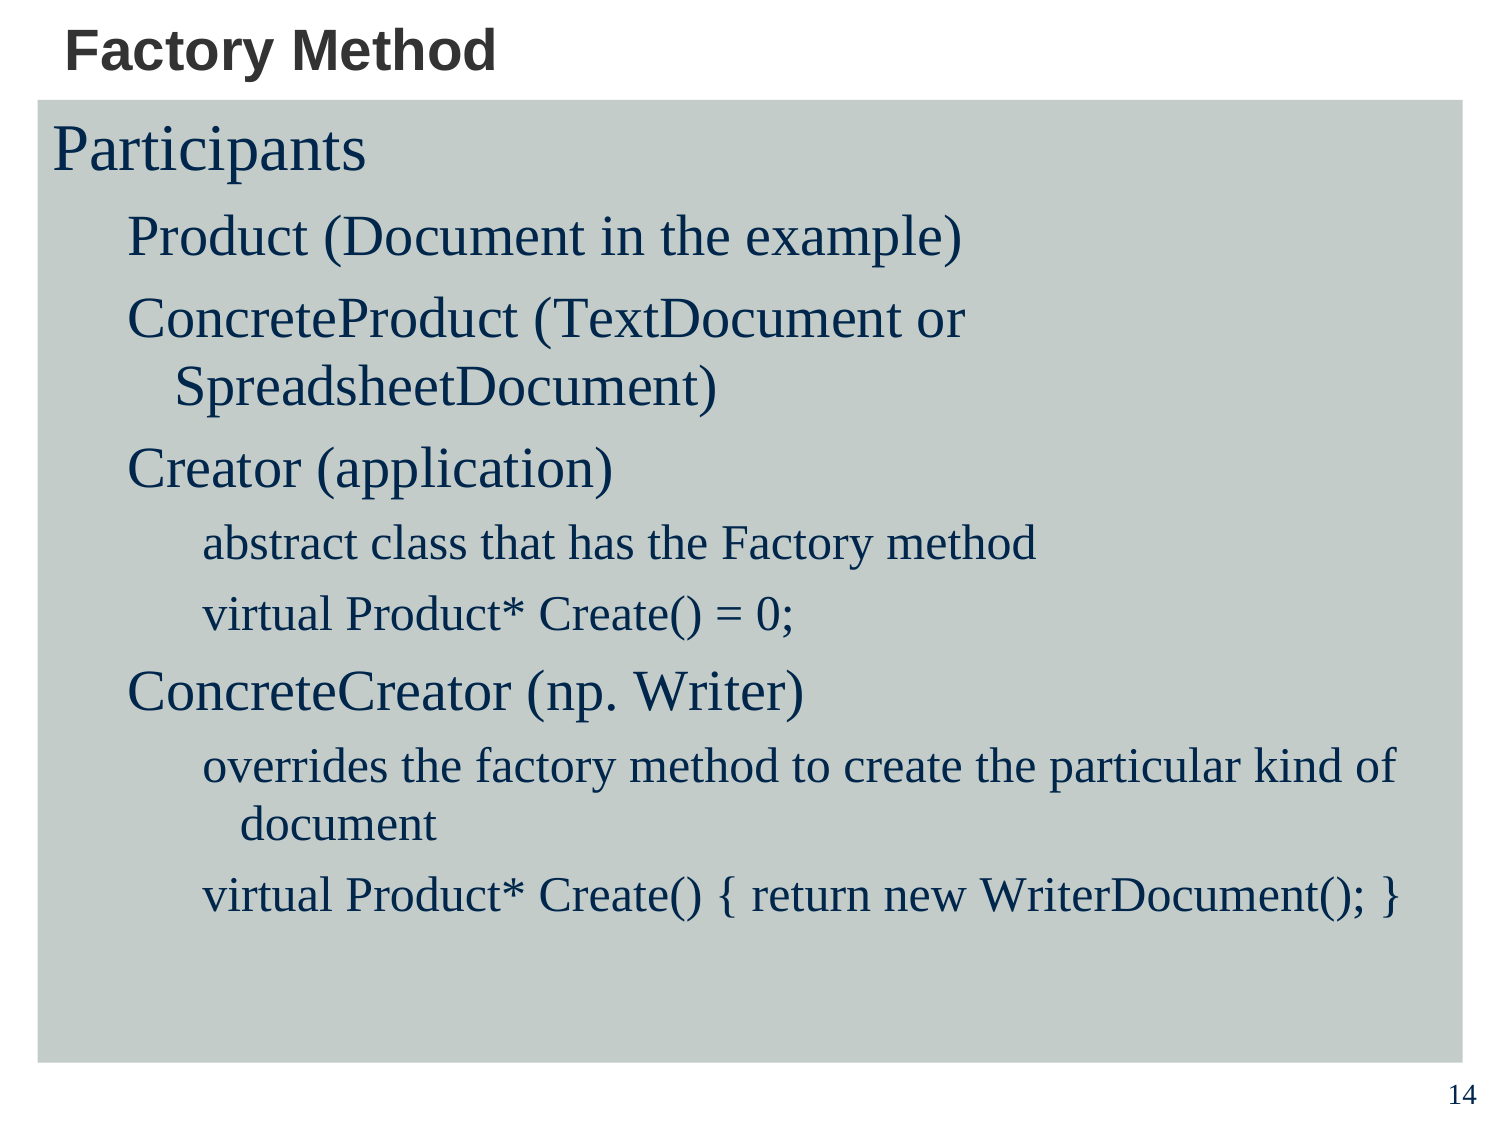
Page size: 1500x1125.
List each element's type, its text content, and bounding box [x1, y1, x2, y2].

title Factory Method [50, 0, 1450, 91]
list Participants Product (Document in the example) ConcreteProduct (TextDocument or SpreadsheetDocument) Creator (application) abstract class that has the Factory method virtual Product* Create() = 0; ConcreteCreator (np. Writer) overrides the factory method to create the particular kind of document virtual Product* Create() { return new WriterDocument(); } [37, 99, 1463, 1063]
